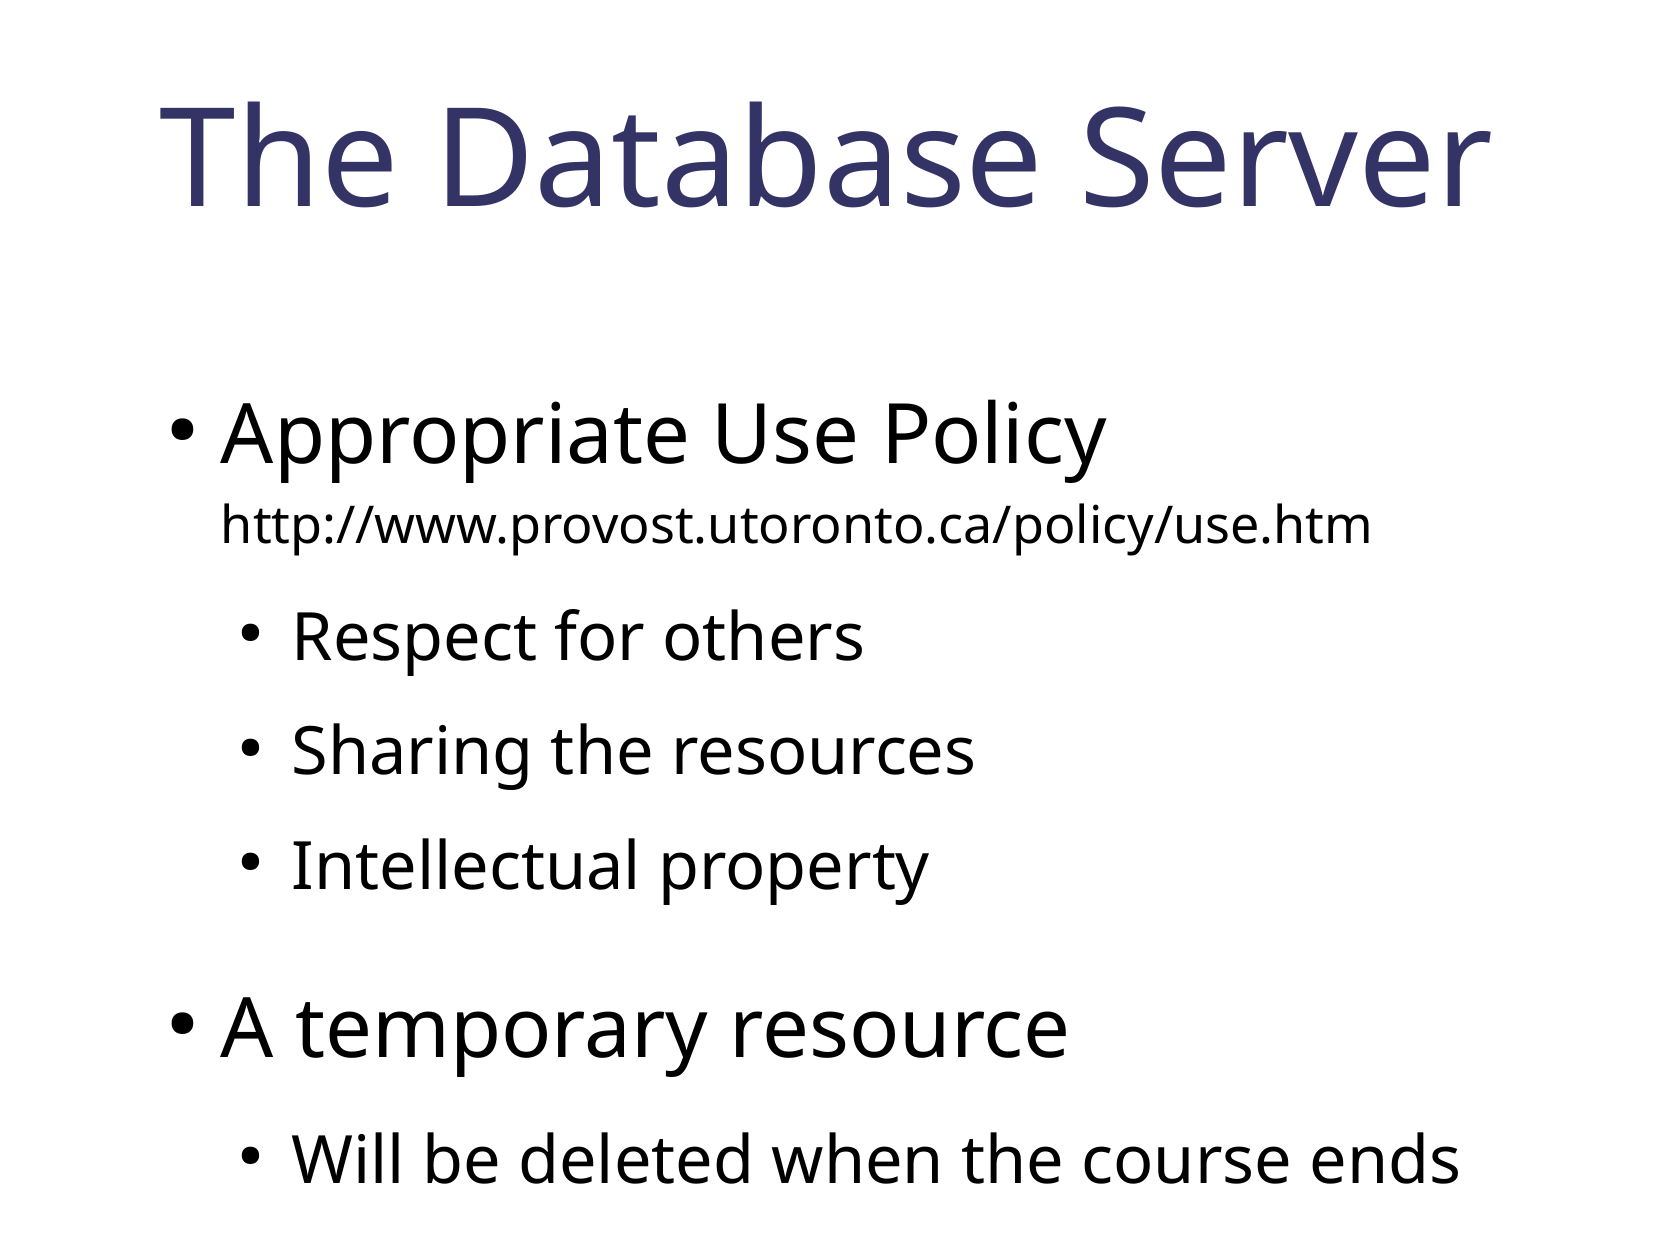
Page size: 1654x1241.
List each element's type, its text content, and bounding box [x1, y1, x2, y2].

list Appropriate Use Policy http://www.provost.utoronto.ca/policy/use.htm Respect for others Sharing the resources Intellectual property A temporary resource Will be deleted when the course ends [150, 375, 1571, 1179]
title The Database Server [82, 56, 1571, 250]
